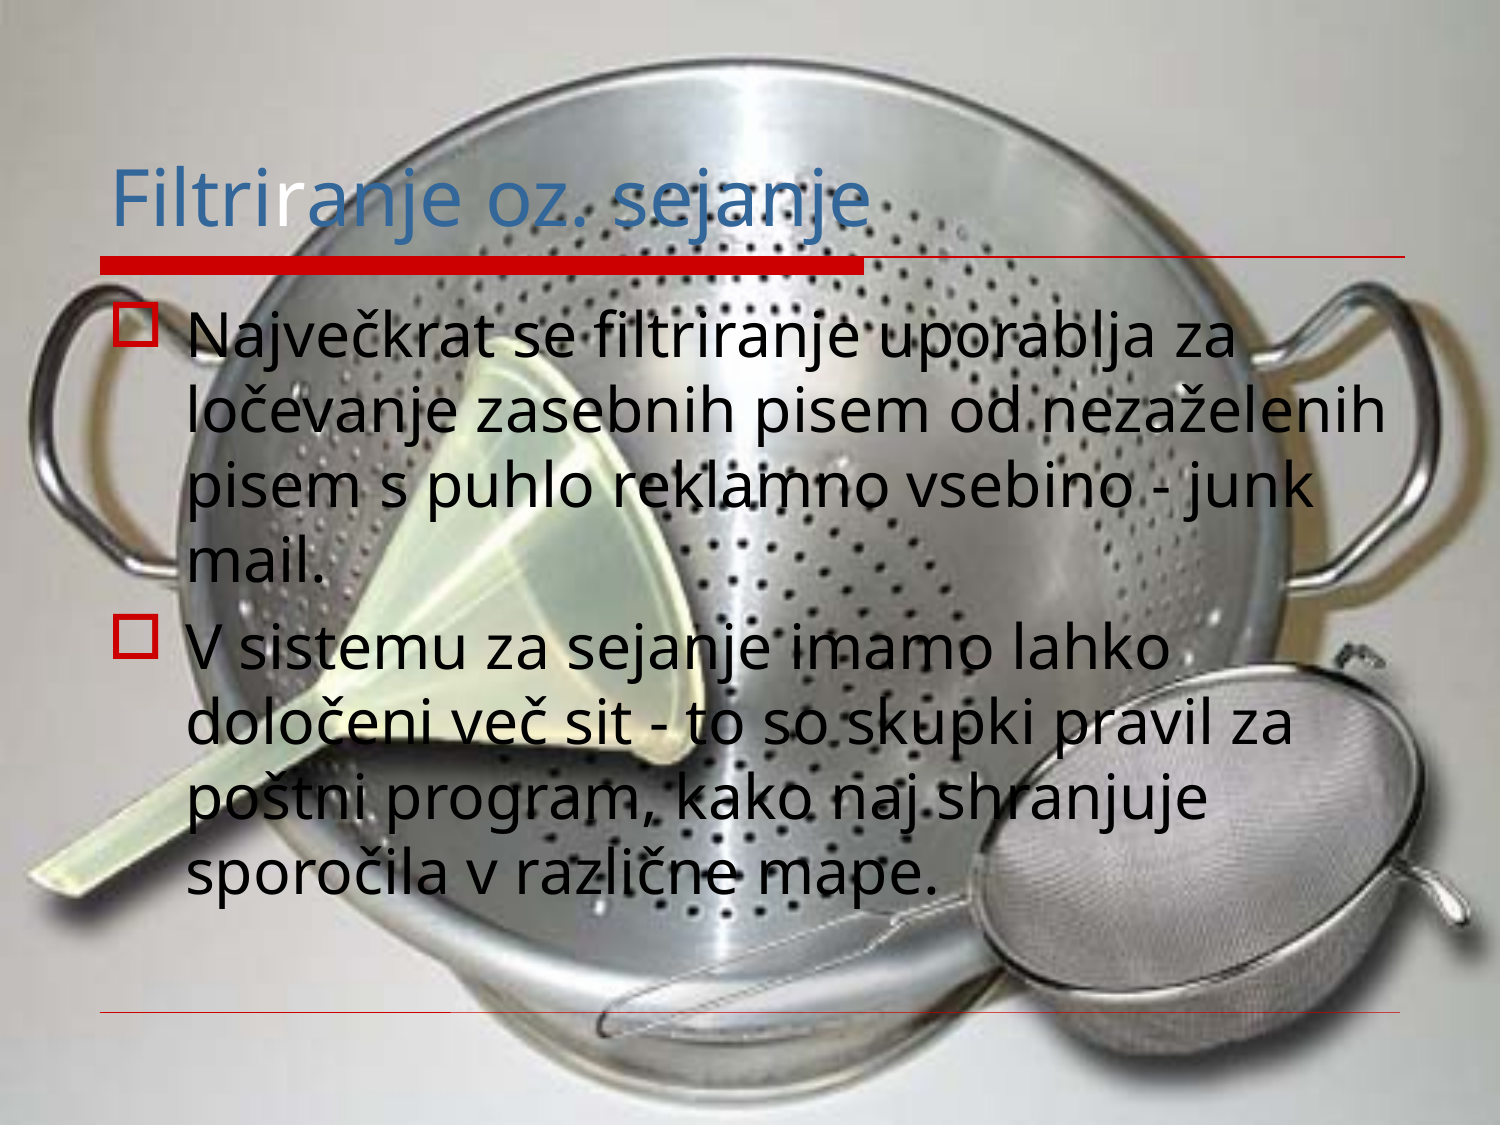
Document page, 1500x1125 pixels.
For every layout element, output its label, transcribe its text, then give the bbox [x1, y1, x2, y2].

title Filtriranje oz. sejanje [94, 50, 1407, 250]
picture [0, 0, 1500, 1125]
list Največkrat se filtriranje uporablja za ločevanje zasebnih pisem od nezaželenih pisem s puhlo reklamno vsebino - junk mail. V sistemu za sejanje imamo lahko določeni več sit - to so skupki pravil za poštni program, kako naj shranjuje sporočila v različne mape. [92, 287, 1406, 988]
